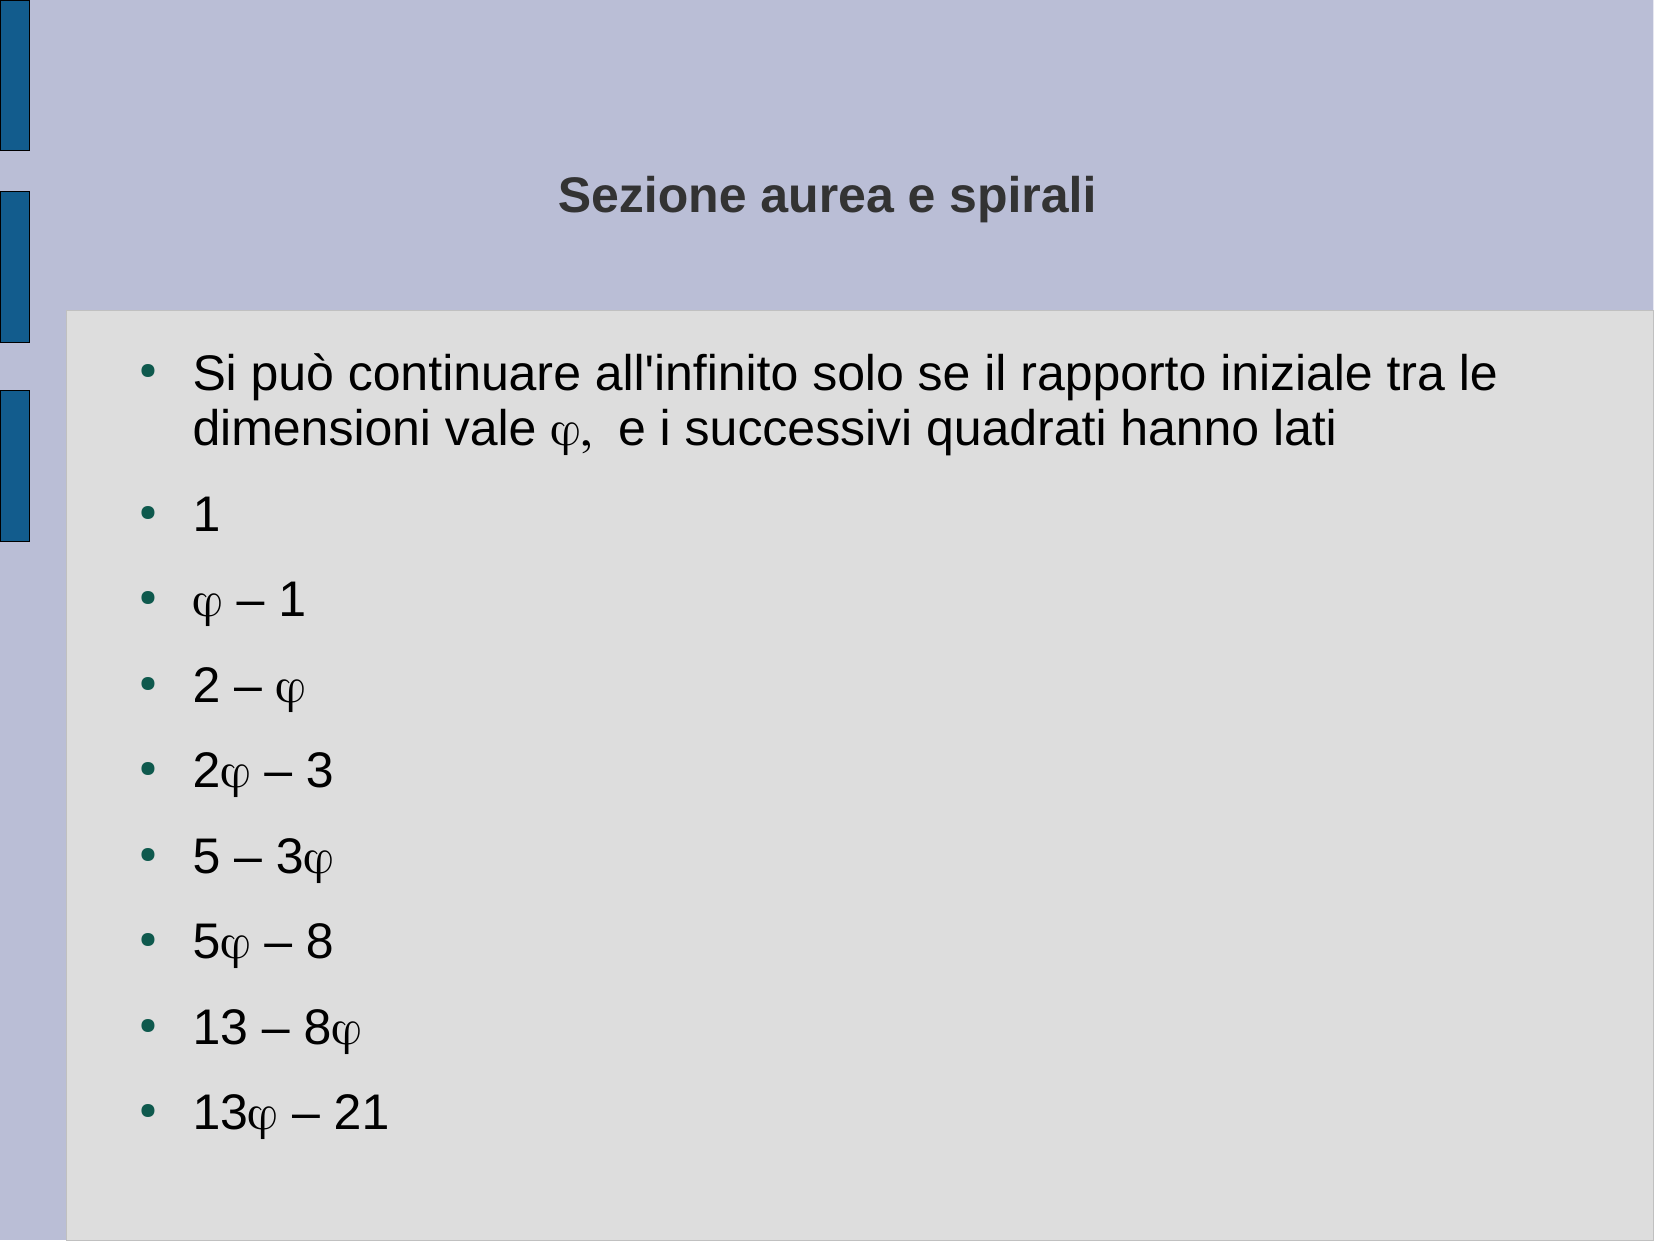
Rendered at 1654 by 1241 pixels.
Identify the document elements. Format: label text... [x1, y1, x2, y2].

title Sezione aurea e spirali [121, 91, 1534, 299]
list Si può continuare all'infinito solo se il rapporto iniziale tra le dimensioni vale j, e i successivi quadrati hanno lati 1 j – 1 2 – j 2j – 3 5 – 3j 5j – 8 13 – 8j 13j – 21 [121, 344, 1534, 1183]
